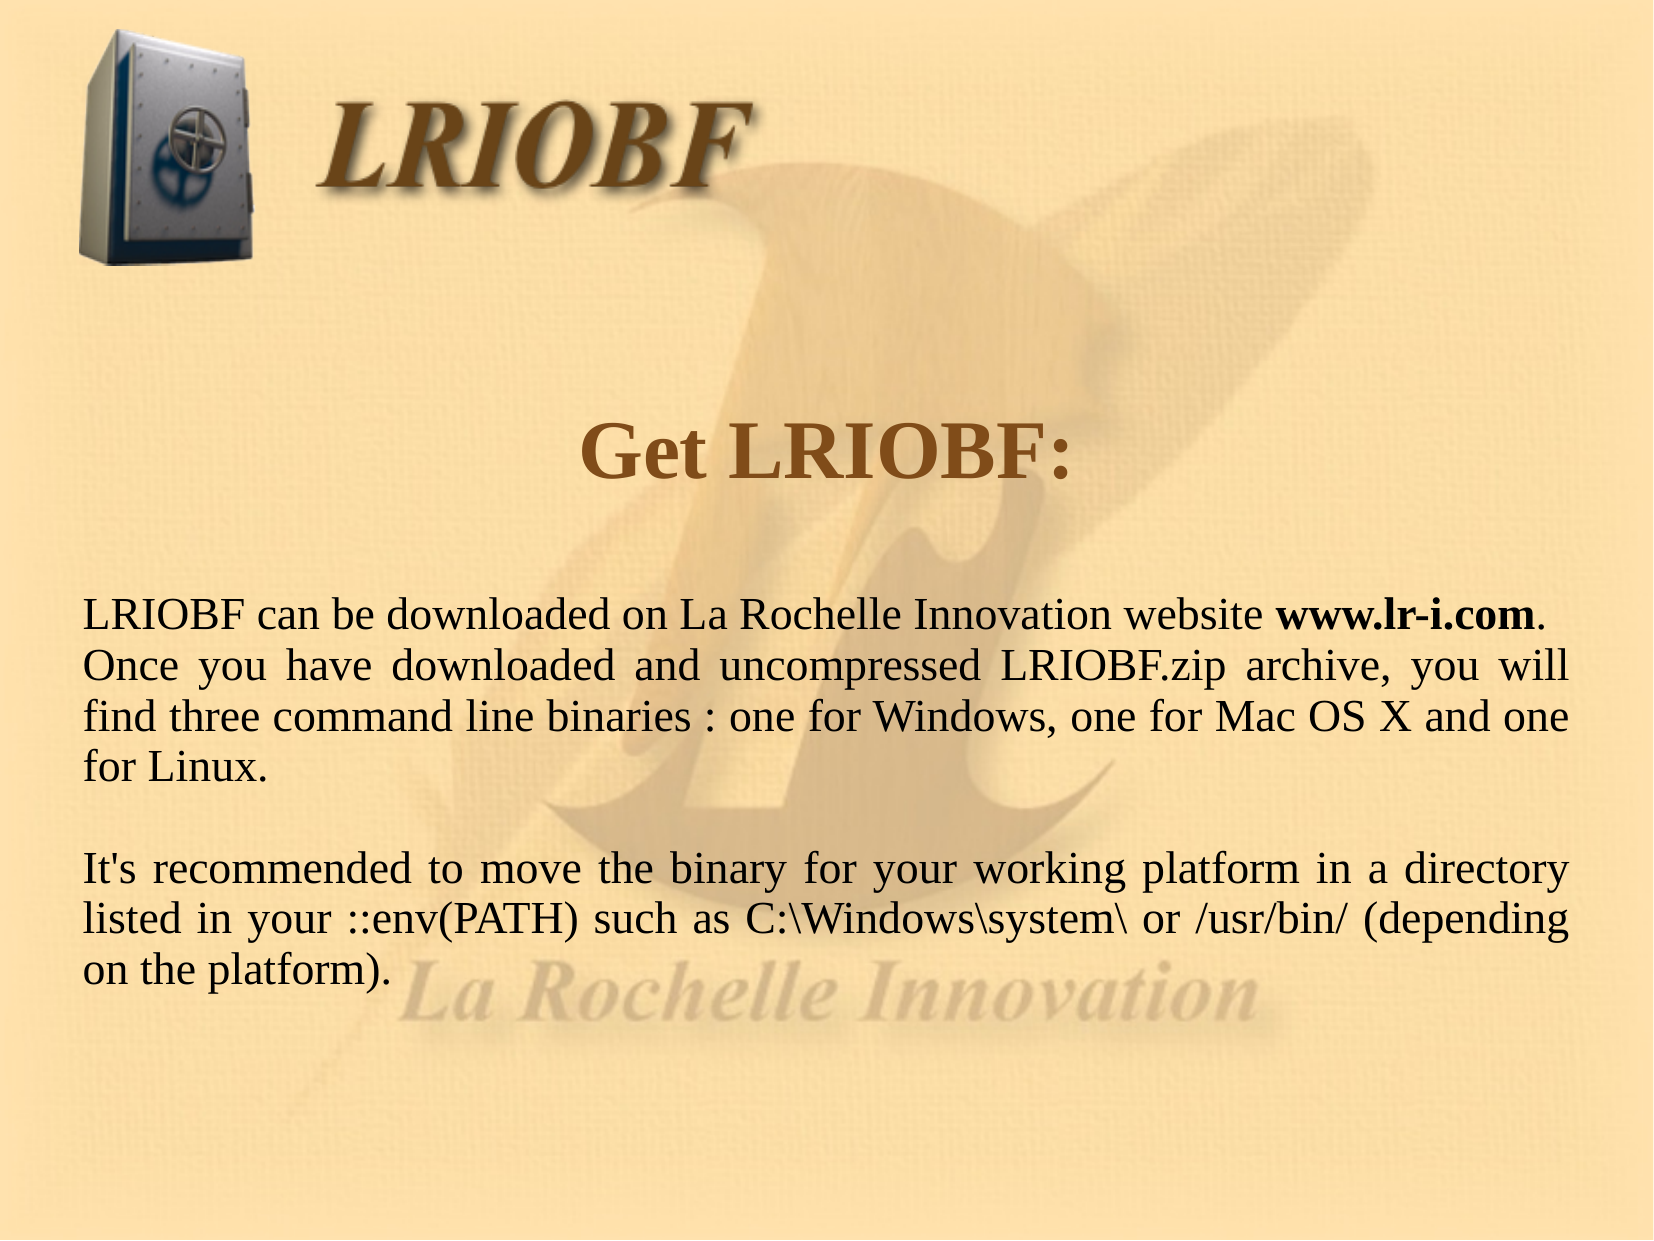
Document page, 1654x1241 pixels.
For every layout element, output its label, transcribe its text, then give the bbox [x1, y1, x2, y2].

subtitle Get LRIOBF: LRIOBF can be downloaded on La Rochelle Innovation website www.lr-i.com. Once you have downloaded and uncompressed LRIOBF.zip archive, you will find three command line binaries : one for Windows, one for Mac OS X and one for Linux. It's recommended to move the binary for your working platform in a directory listed in your ::env(PATH) such as C:\Windows\system\ or /usr/bin/ (depending on the platform). [82, 297, 1571, 1102]
picture [0, 0, 1654, 1241]
